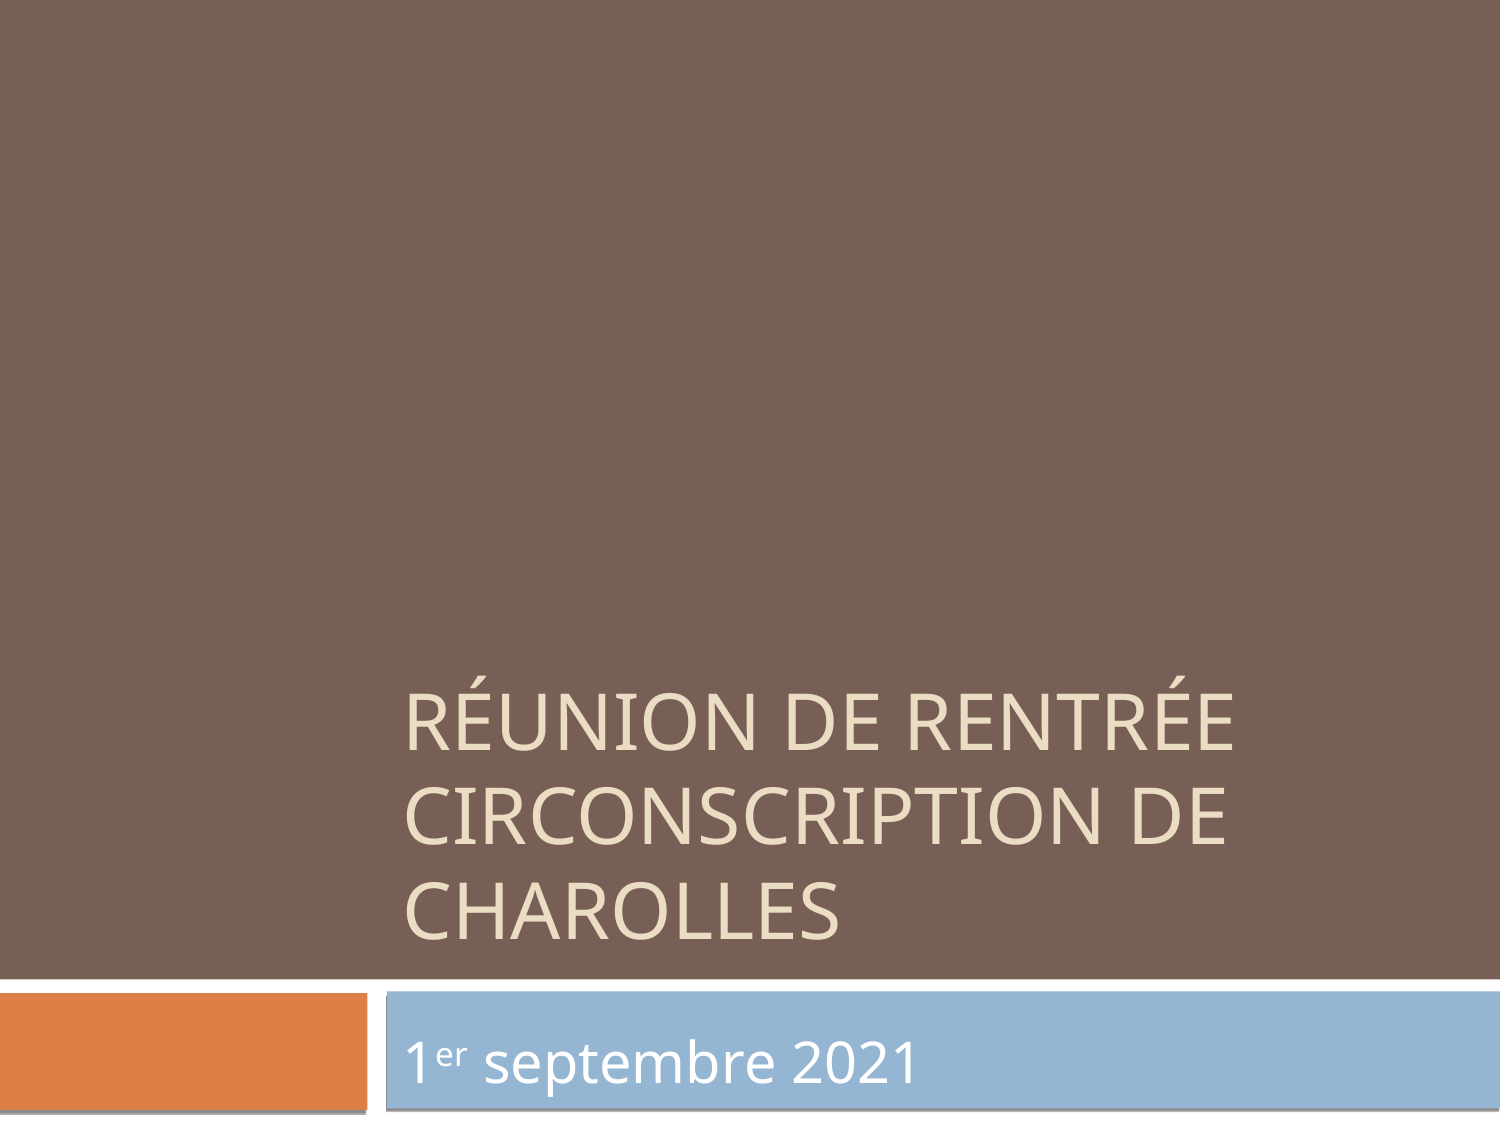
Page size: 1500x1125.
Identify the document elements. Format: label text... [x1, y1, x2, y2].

title Réunion de rentrée Circonscription de ChaROLLES [387, 662, 1450, 963]
subtitle 1er septembre 2021 [387, 992, 1488, 1105]
